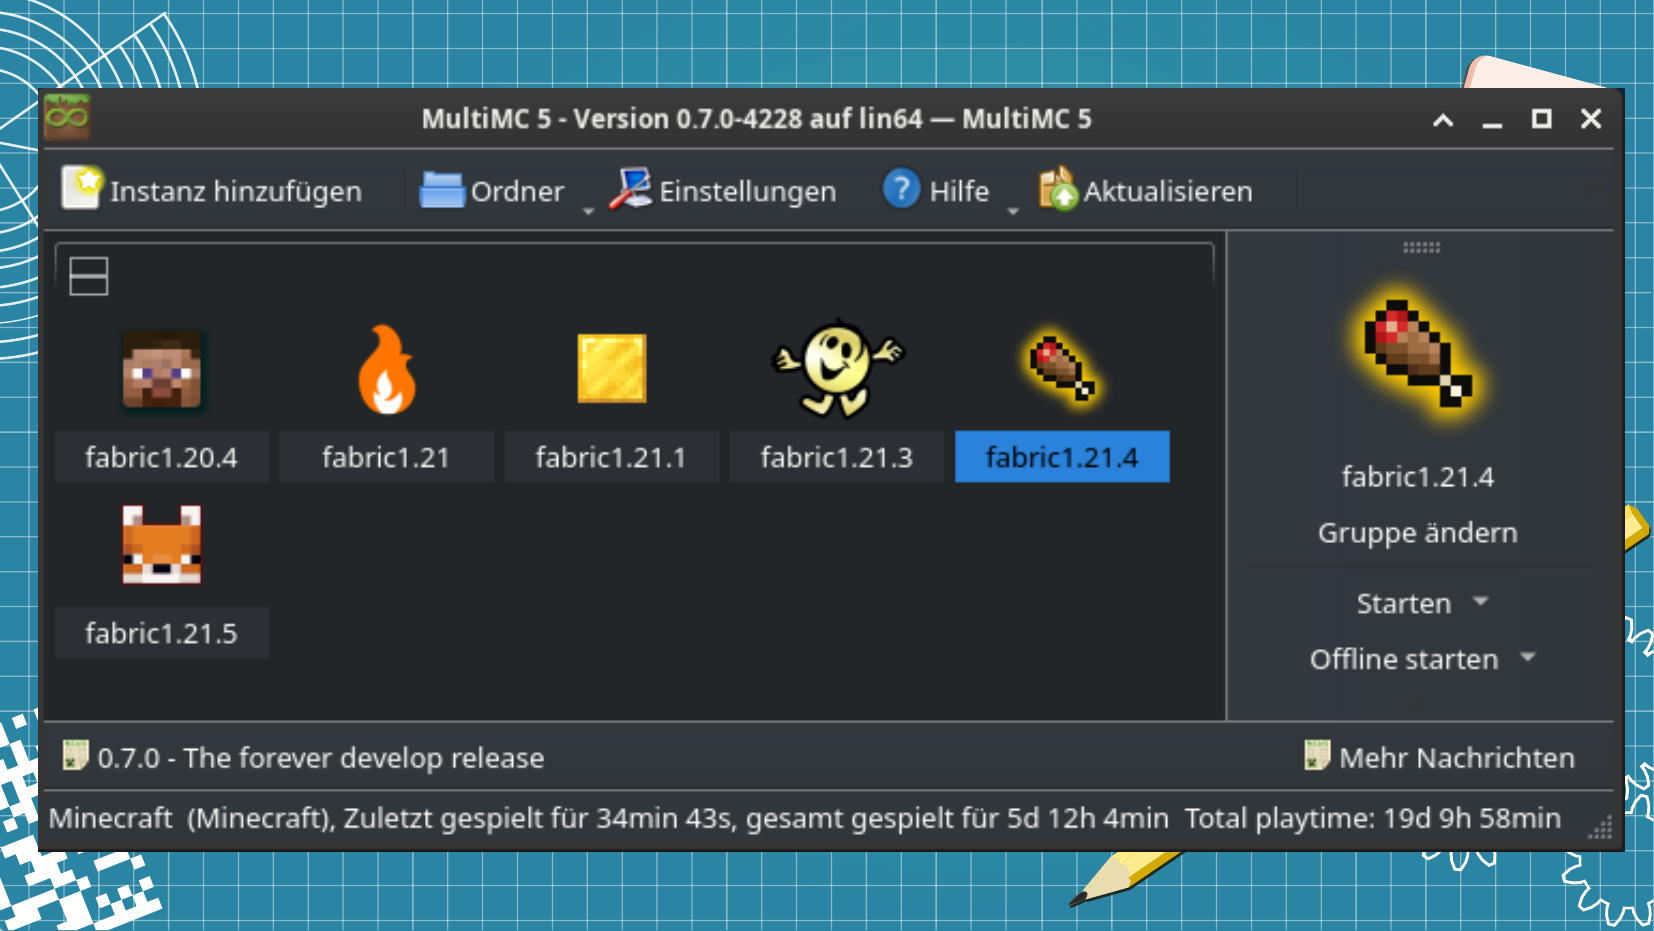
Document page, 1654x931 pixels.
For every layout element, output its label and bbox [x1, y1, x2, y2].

picture [38, 88, 1625, 852]
